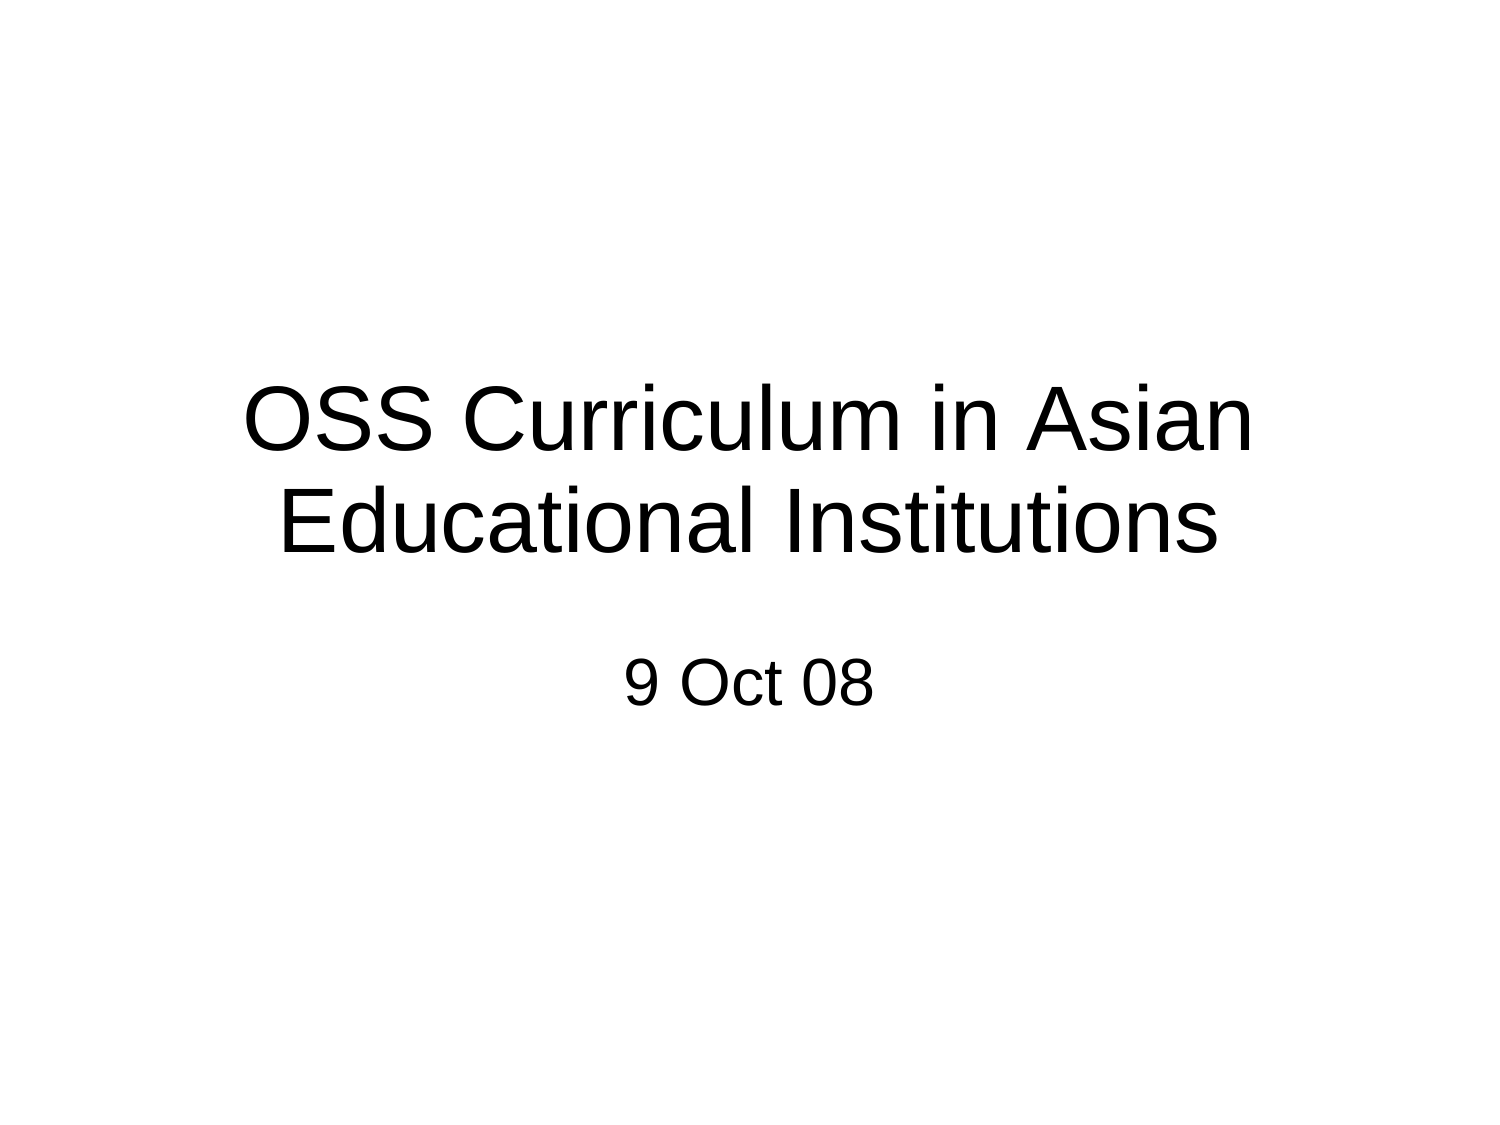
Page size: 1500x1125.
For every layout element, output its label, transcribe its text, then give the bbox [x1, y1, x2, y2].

title OSS Curriculum in Asian Educational Institutions [112, 349, 1388, 591]
subtitle 9 Oct 08 [225, 637, 1276, 926]
